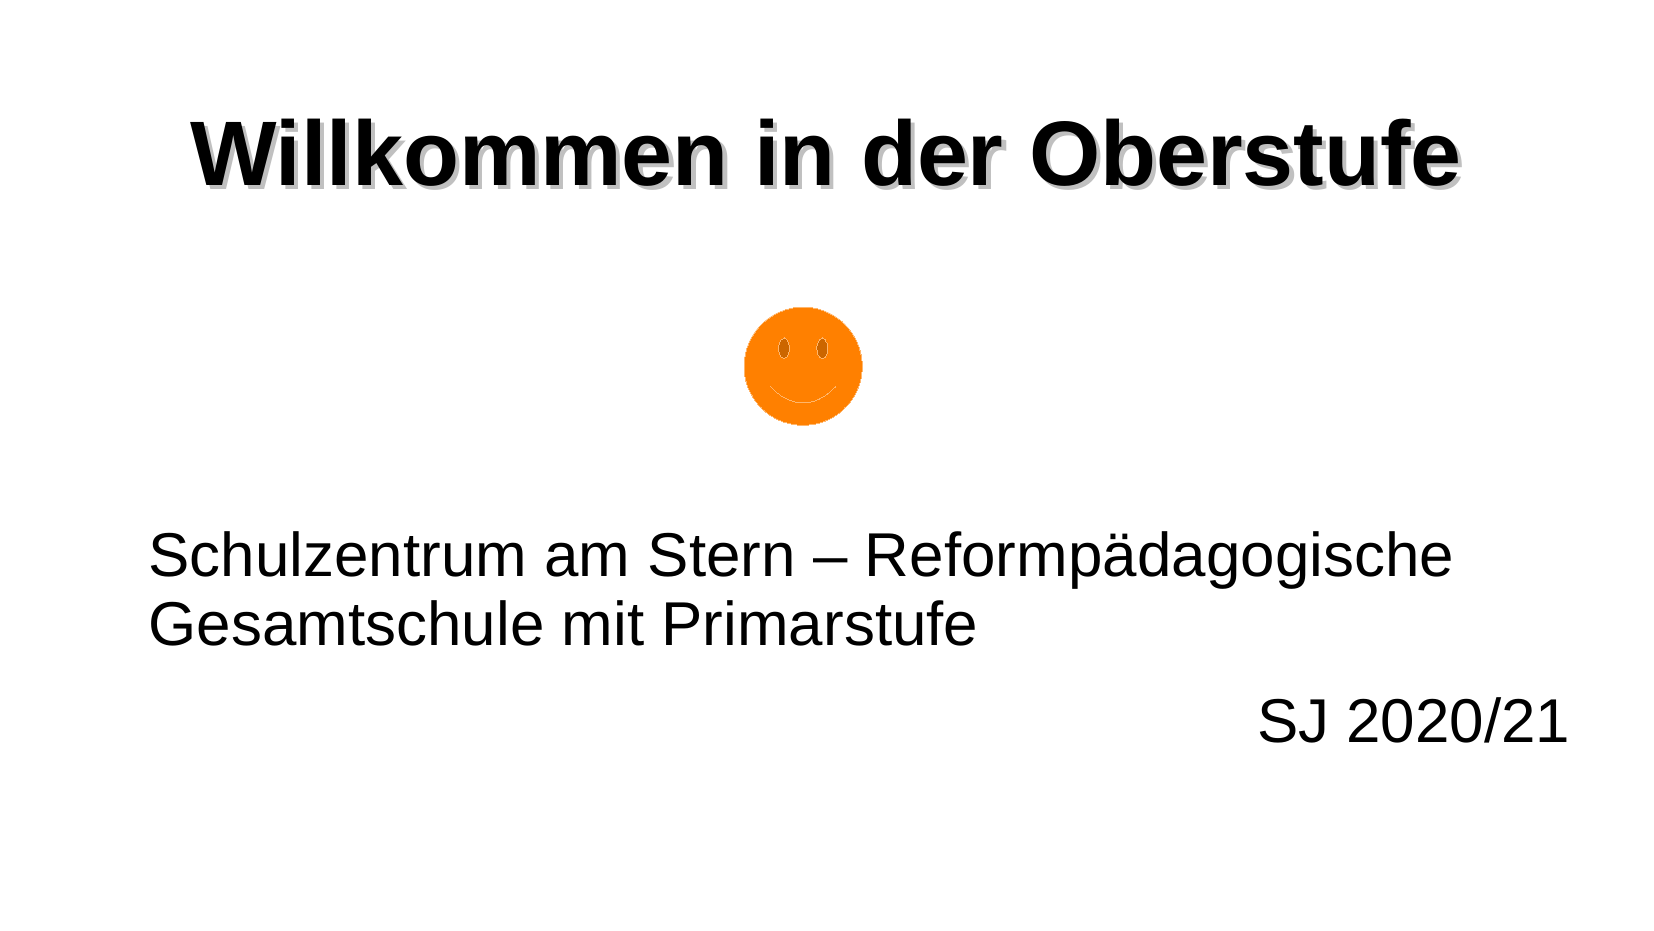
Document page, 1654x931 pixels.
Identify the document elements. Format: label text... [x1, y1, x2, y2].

title Willkommen in der Oberstufe [82, 101, 1571, 308]
text_box [744, 307, 863, 426]
list Schulzentrum am Stern – Reformpädagogische Gesamtschule mit Primarstufe SJ 2020/21 [82, 519, 1571, 758]
